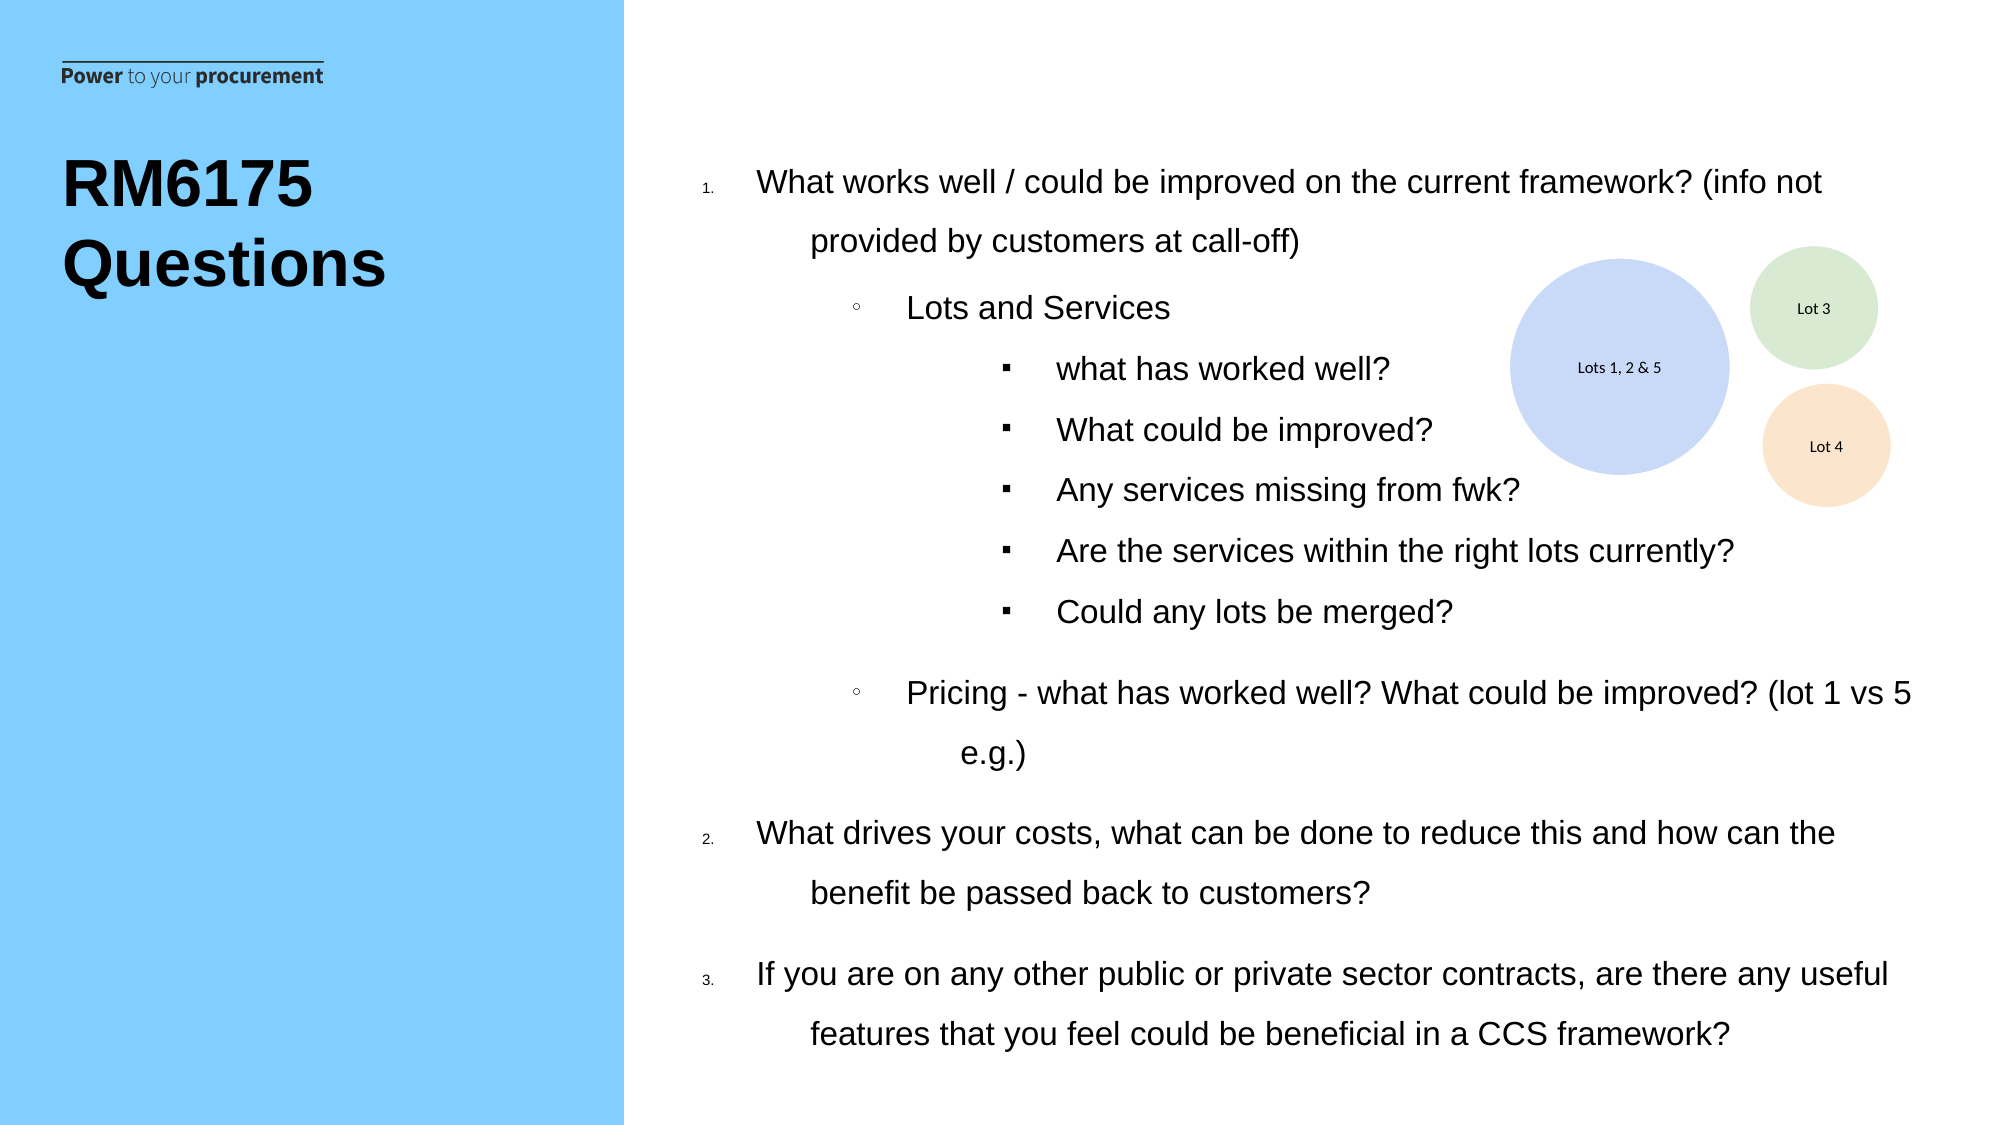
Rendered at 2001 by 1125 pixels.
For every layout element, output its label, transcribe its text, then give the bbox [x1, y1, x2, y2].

text_box Lot 3 [1749, 245, 1880, 371]
text_box Lots 1, 2 & 5 [1509, 257, 1731, 476]
text_box Lot 4 [1761, 382, 1892, 508]
title RM6175 Questions [62, 139, 564, 279]
title What works well / could be improved on the current framework? (info not provided by customers at call-off) Lots and Services what has worked well? What could be improved? Any services missing from fwk? Are the services within the right lots currently? Could any lots be merged? Pricing - what has worked well? What could be improved? (lot 1 vs 5 e.g.) What drives your costs, what can be done to reduce this and how can the benefit be passed back to customers? If you are on any other public or private sector contracts, are there any useful features that you feel could be beneficial in a CCS framework? [660, 139, 1937, 1021]
